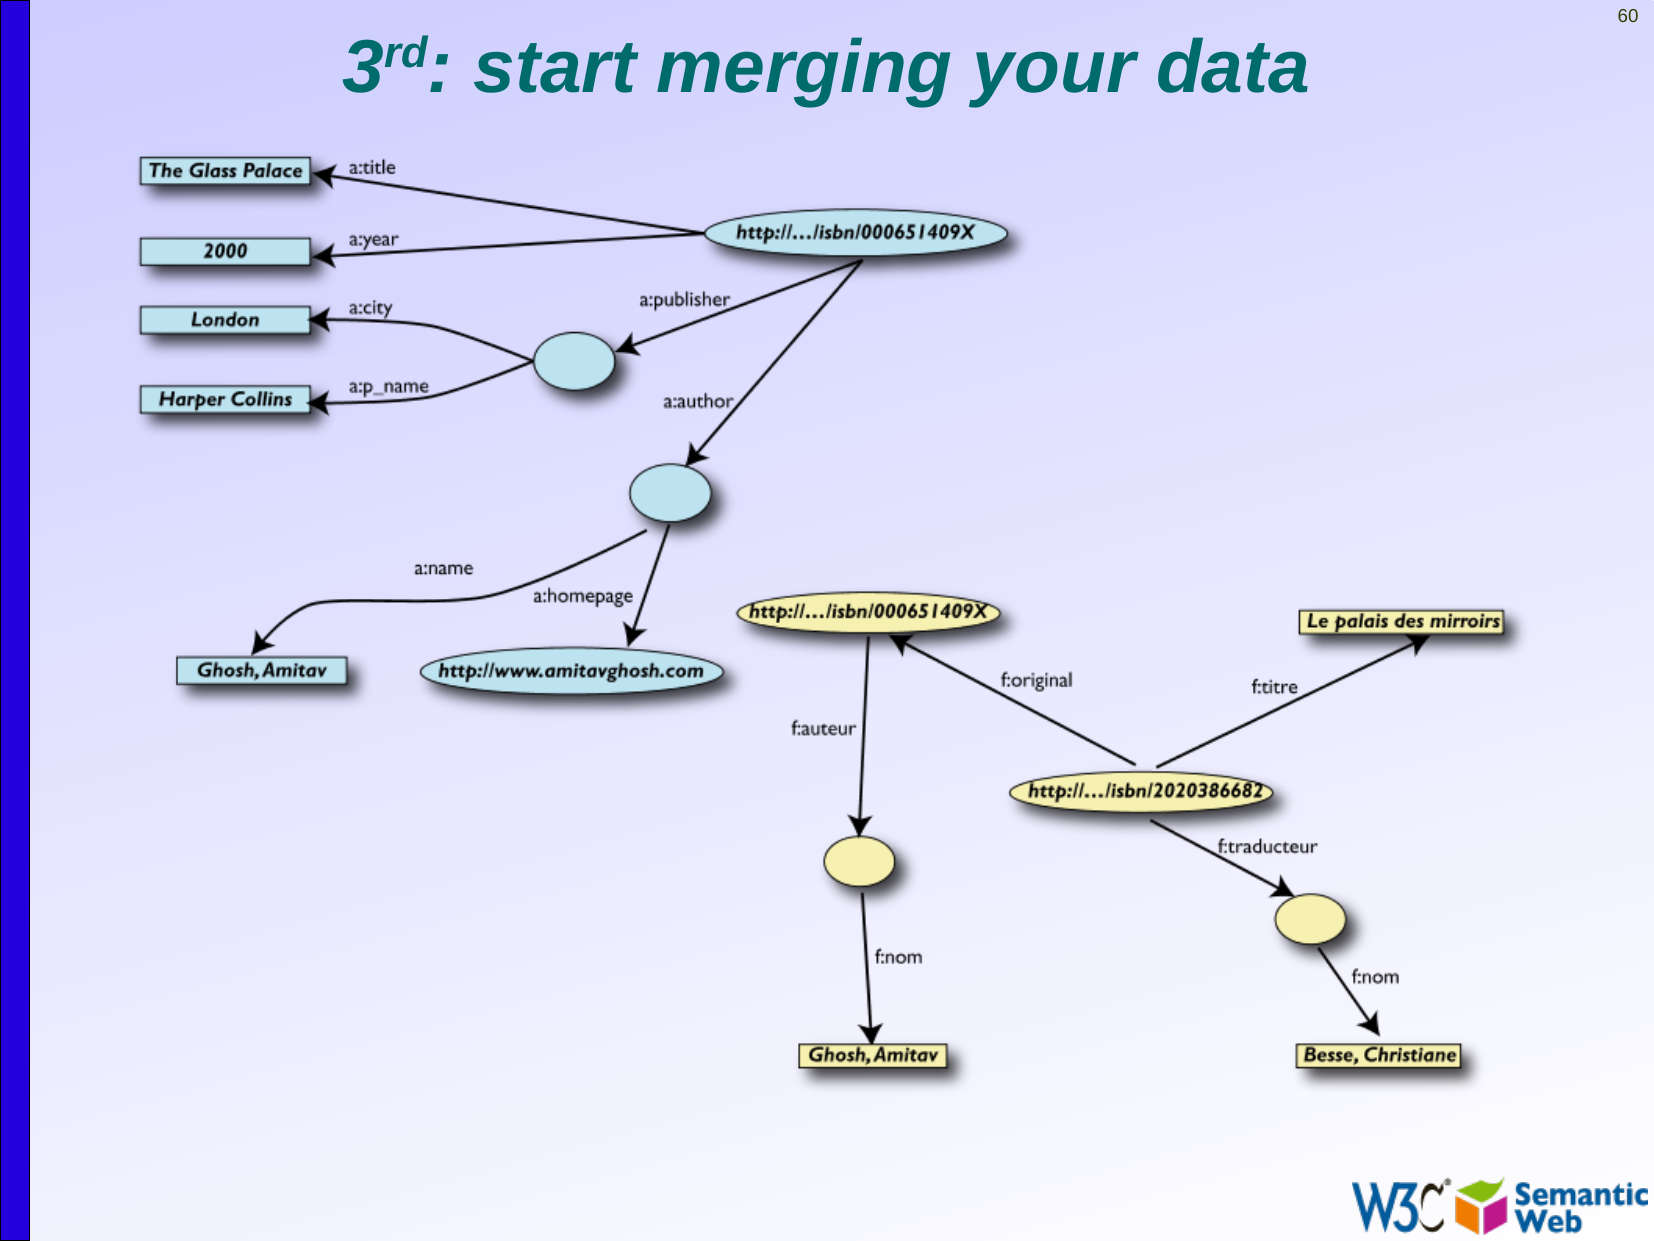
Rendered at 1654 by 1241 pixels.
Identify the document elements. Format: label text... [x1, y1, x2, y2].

title 3rd: start merging your data [0, 5, 1654, 125]
picture [128, 146, 1535, 1100]
picture [1352, 1175, 1648, 1235]
